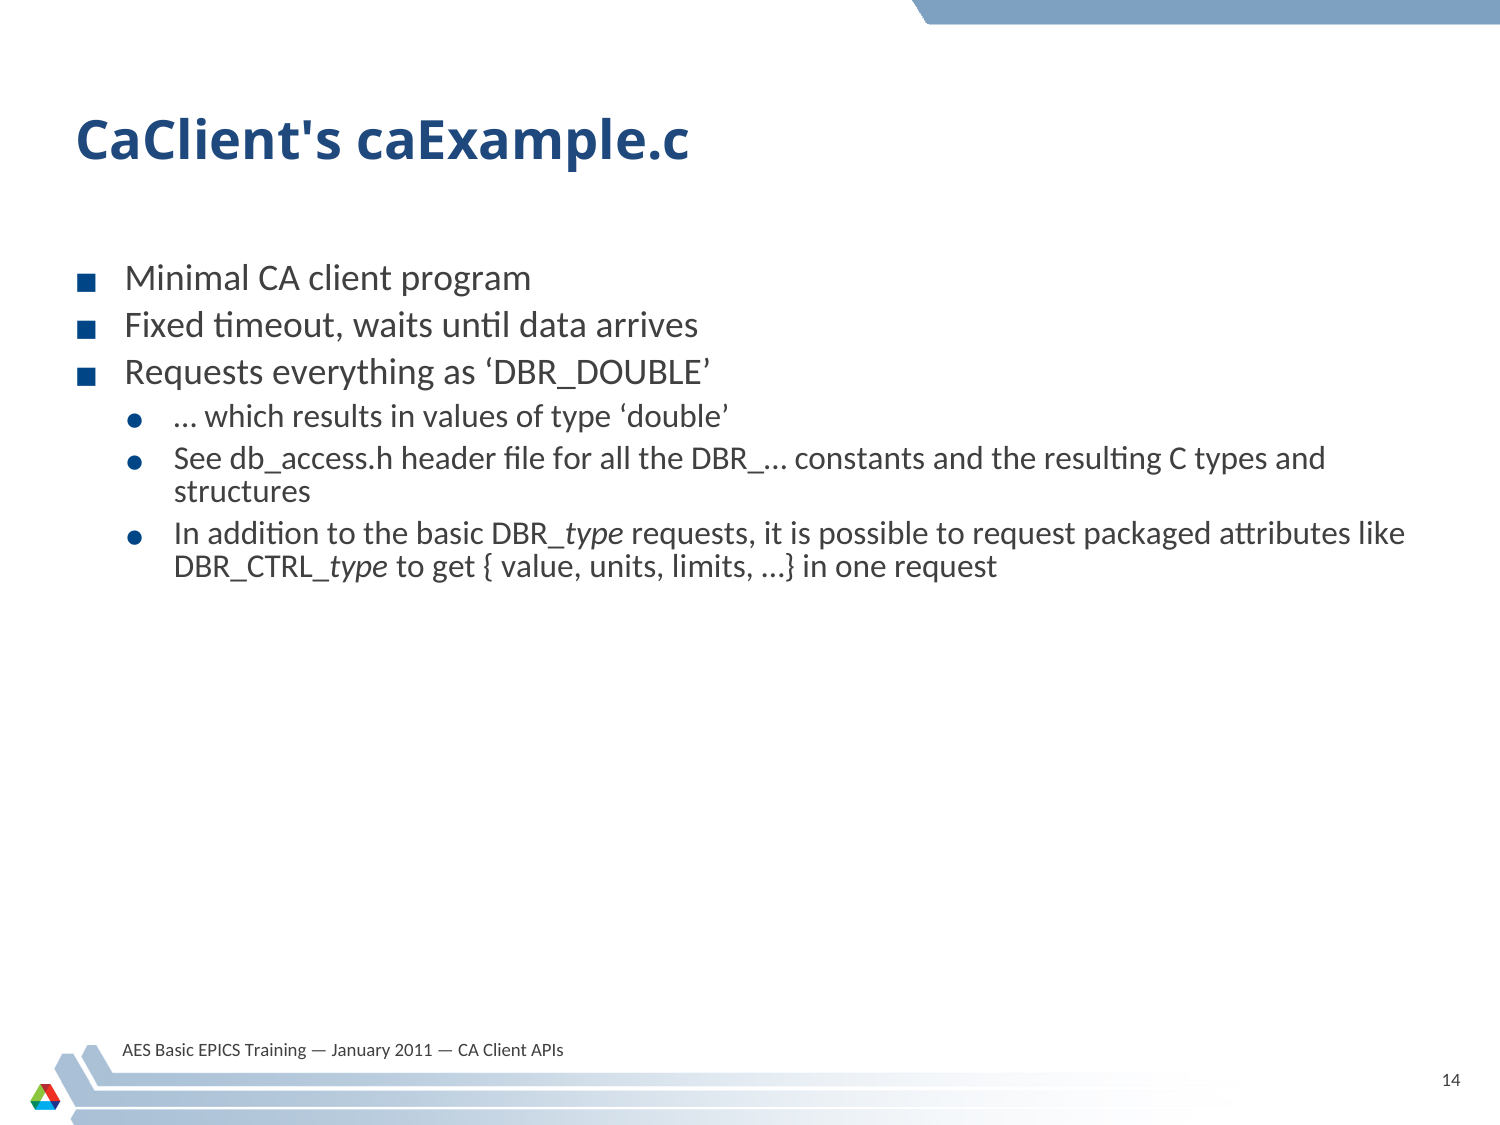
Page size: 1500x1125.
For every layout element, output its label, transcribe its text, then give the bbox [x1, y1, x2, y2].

list Minimal CA client program Fixed timeout, waits until data arrives Requests everything as ‘DBR_DOUBLE’ … which results in values of type ‘double’ See db_access.h header file for all the DBR_… constants and the resulting C types and structures In addition to the basic DBR_type requests, it is possible to request packaged attributes like DBR_CTRL_type to get { value, units, limits, …} in one request [75, 262, 1426, 668]
picture [0, 0, 1500, 26]
title CaClient's caExample.c [75, 107, 1426, 171]
picture [0, 1037, 1500, 1125]
